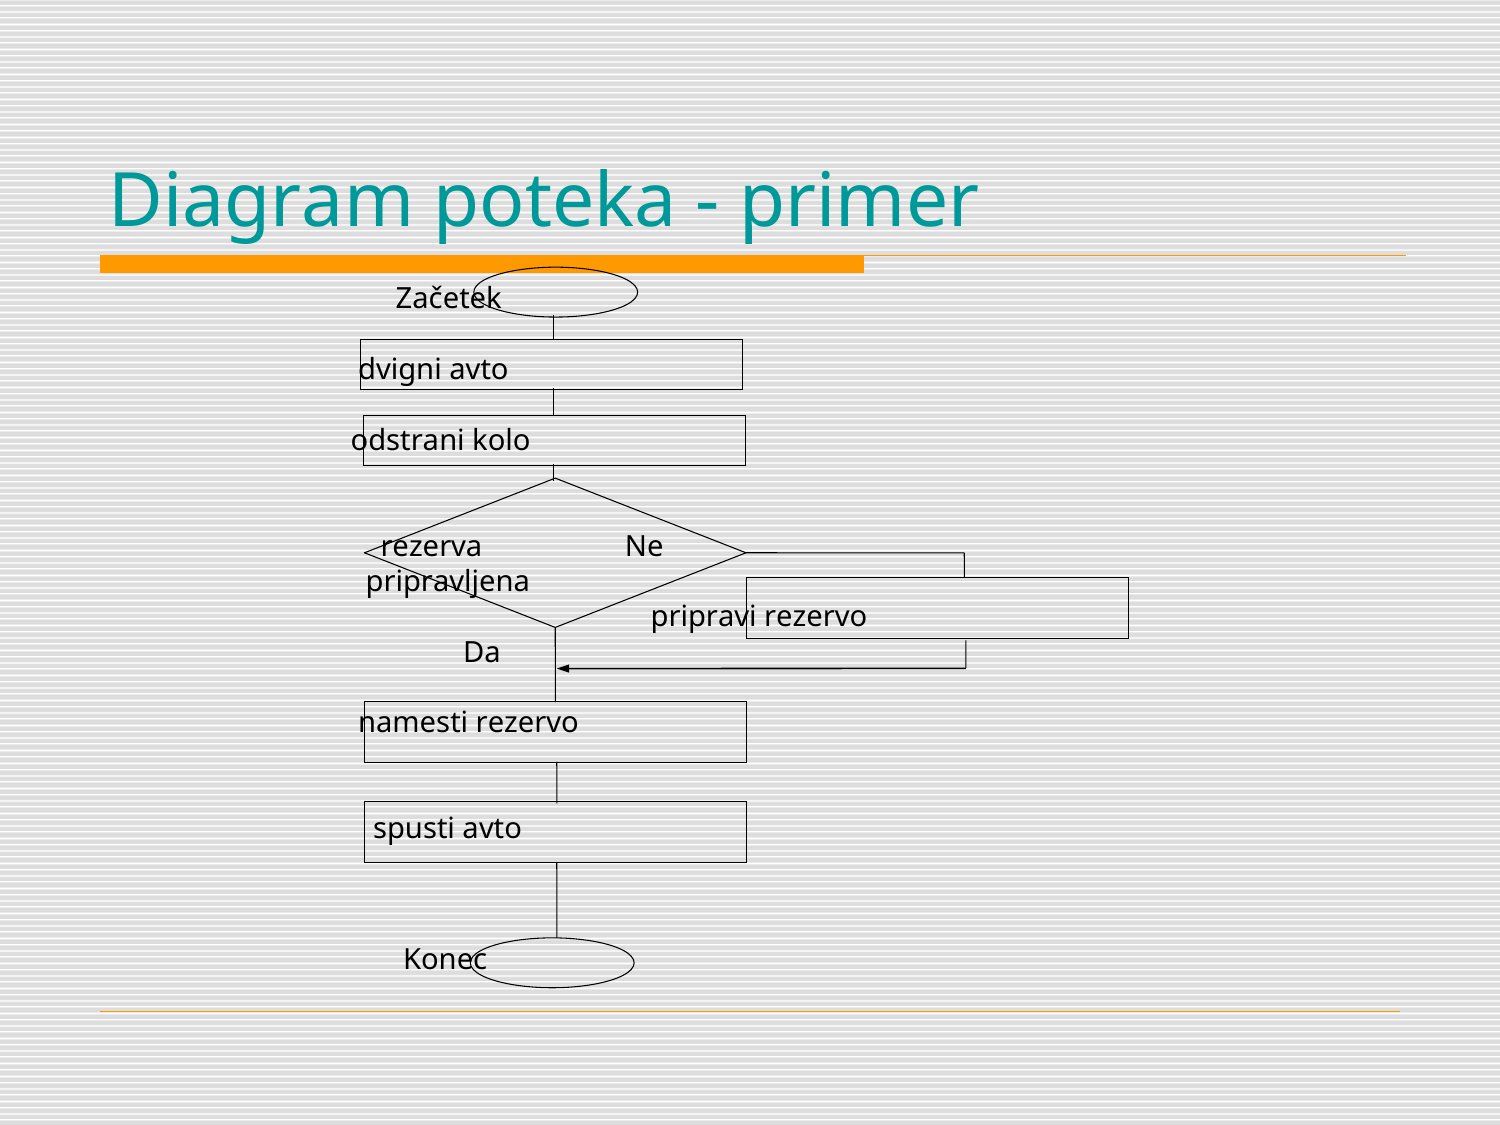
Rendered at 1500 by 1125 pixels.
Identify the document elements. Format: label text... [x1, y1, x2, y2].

title Diagram poteka - primer [94, 49, 1407, 250]
list Začetek dvigni avto odstrani kolo rezerva Ne pripravljena pripravi rezervo Da namesti rezervo spusti avto Konec [88, 278, 1401, 1012]
picture [0, 0, 1500, 1125]
